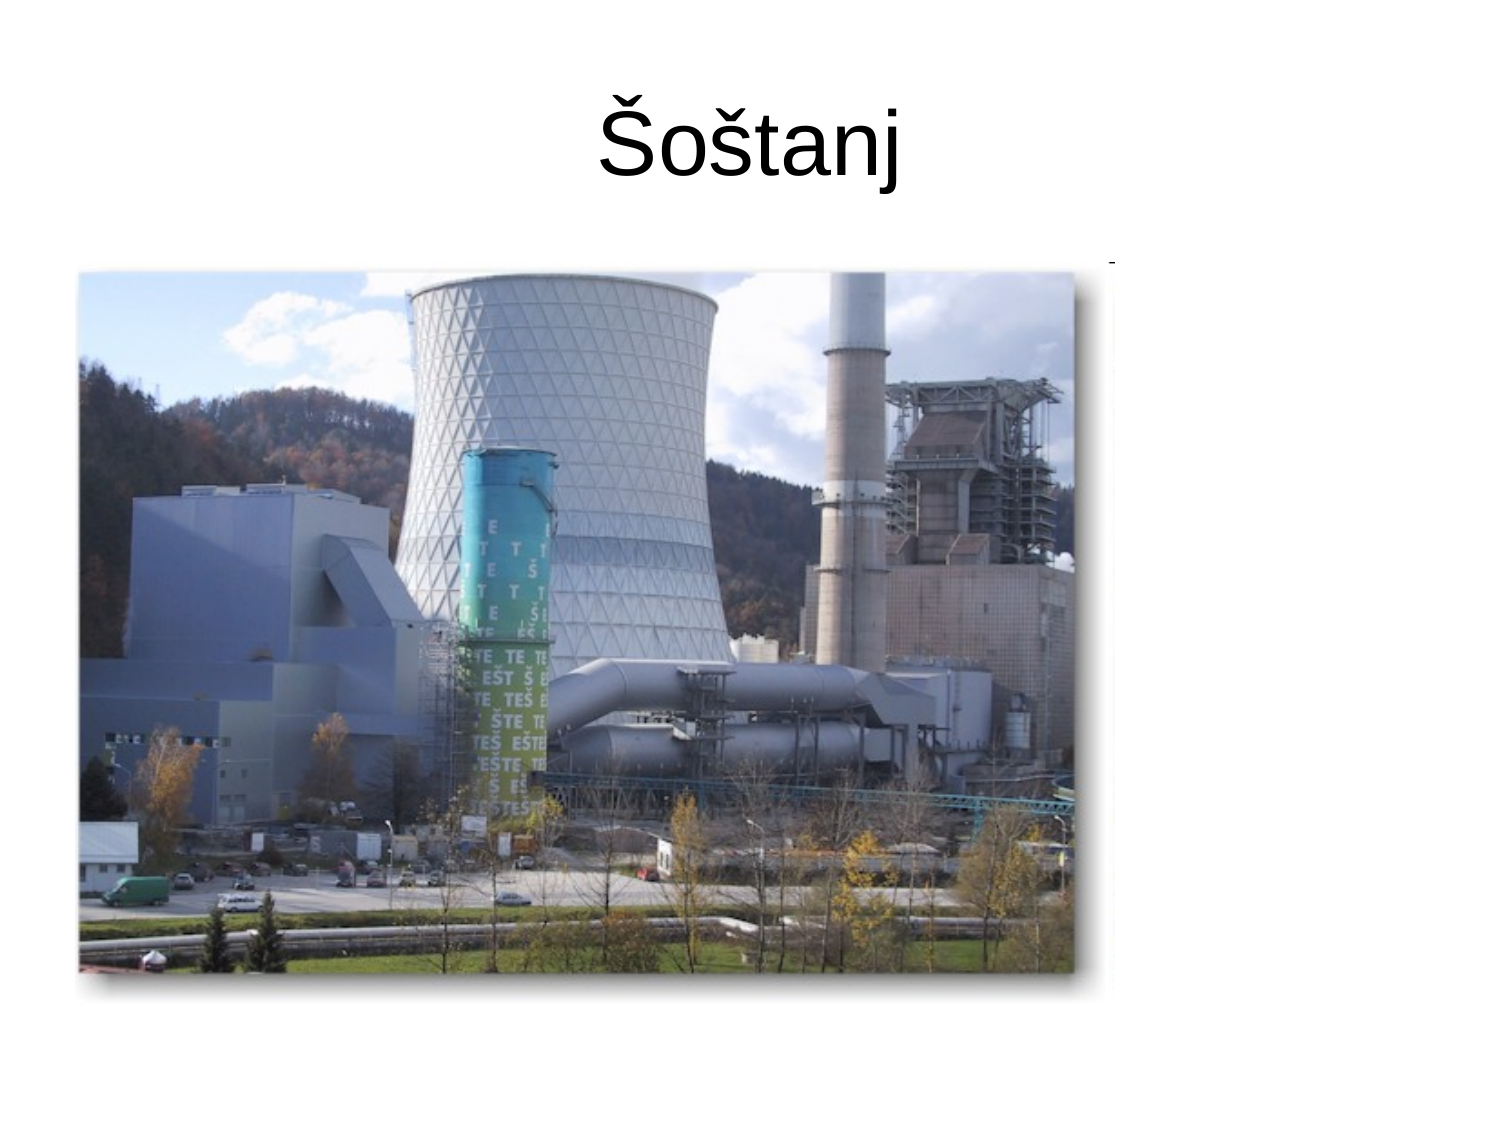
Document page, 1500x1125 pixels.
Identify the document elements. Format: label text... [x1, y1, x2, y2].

picture [75, 262, 1115, 1005]
title Šoštanj [75, 45, 1426, 233]
